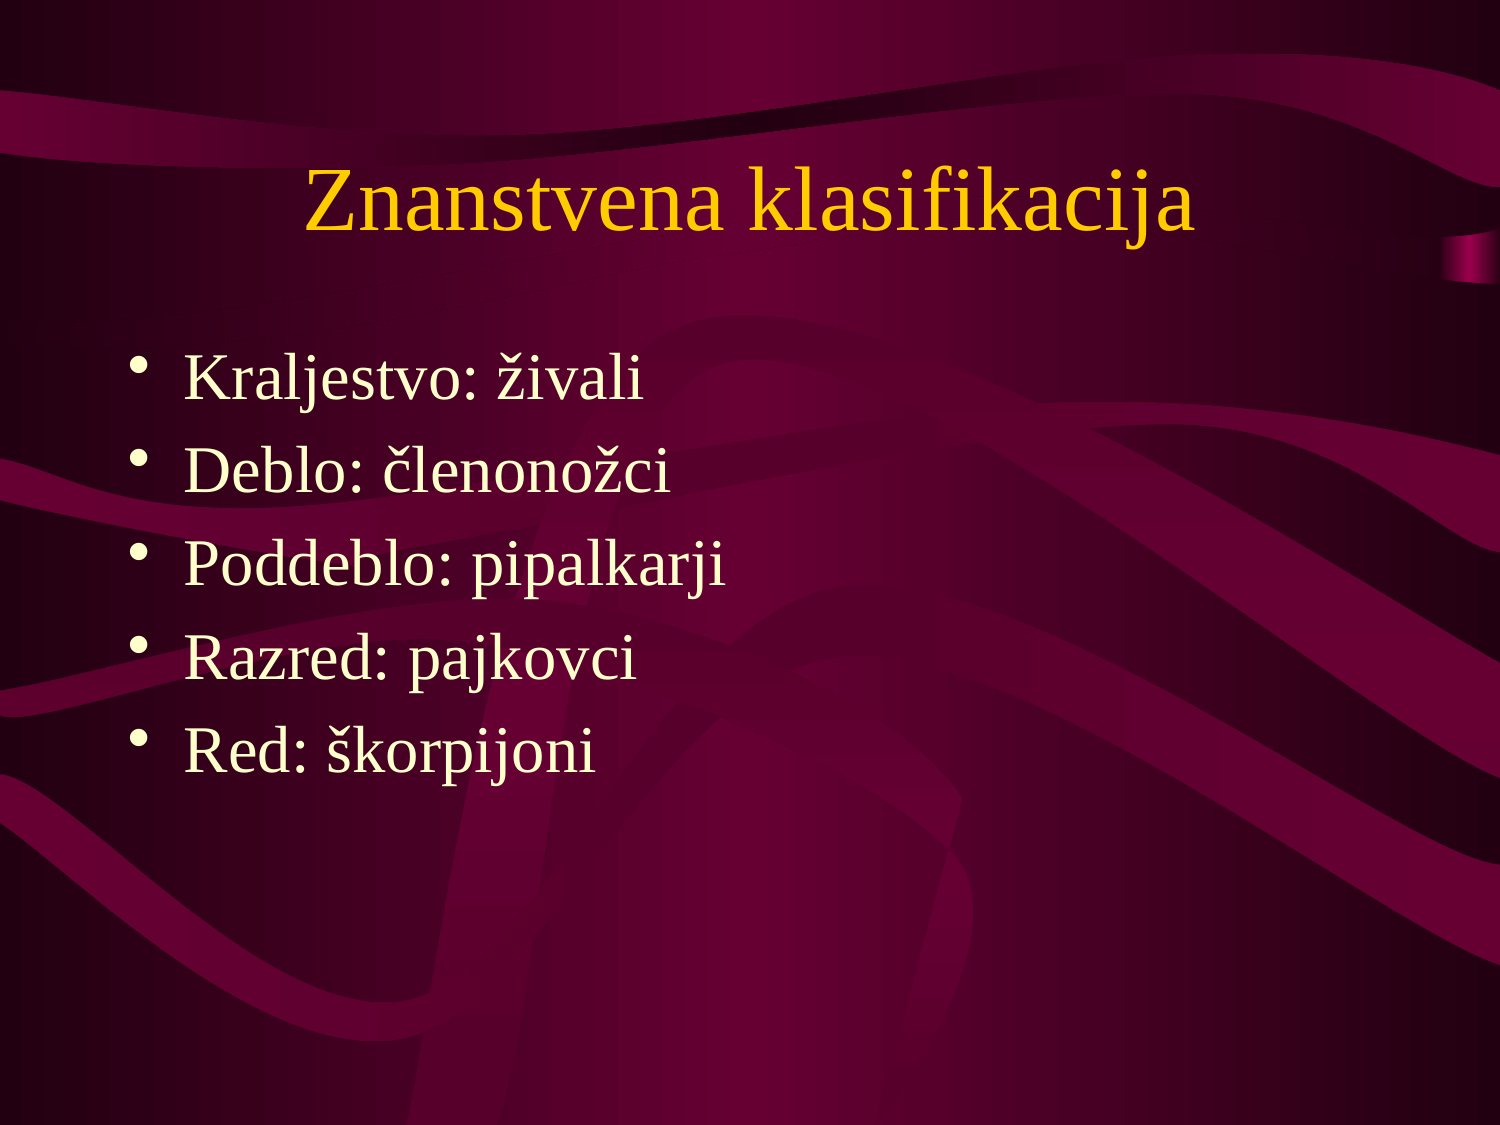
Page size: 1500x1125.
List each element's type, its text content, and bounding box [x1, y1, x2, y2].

list Kraljestvo: živali Deblo: členonožci Poddeblo: pipalkarji Razred: pajkovci Red: škorpijoni [112, 324, 1388, 1000]
title Znanstvena klasifikacija [112, 99, 1388, 288]
